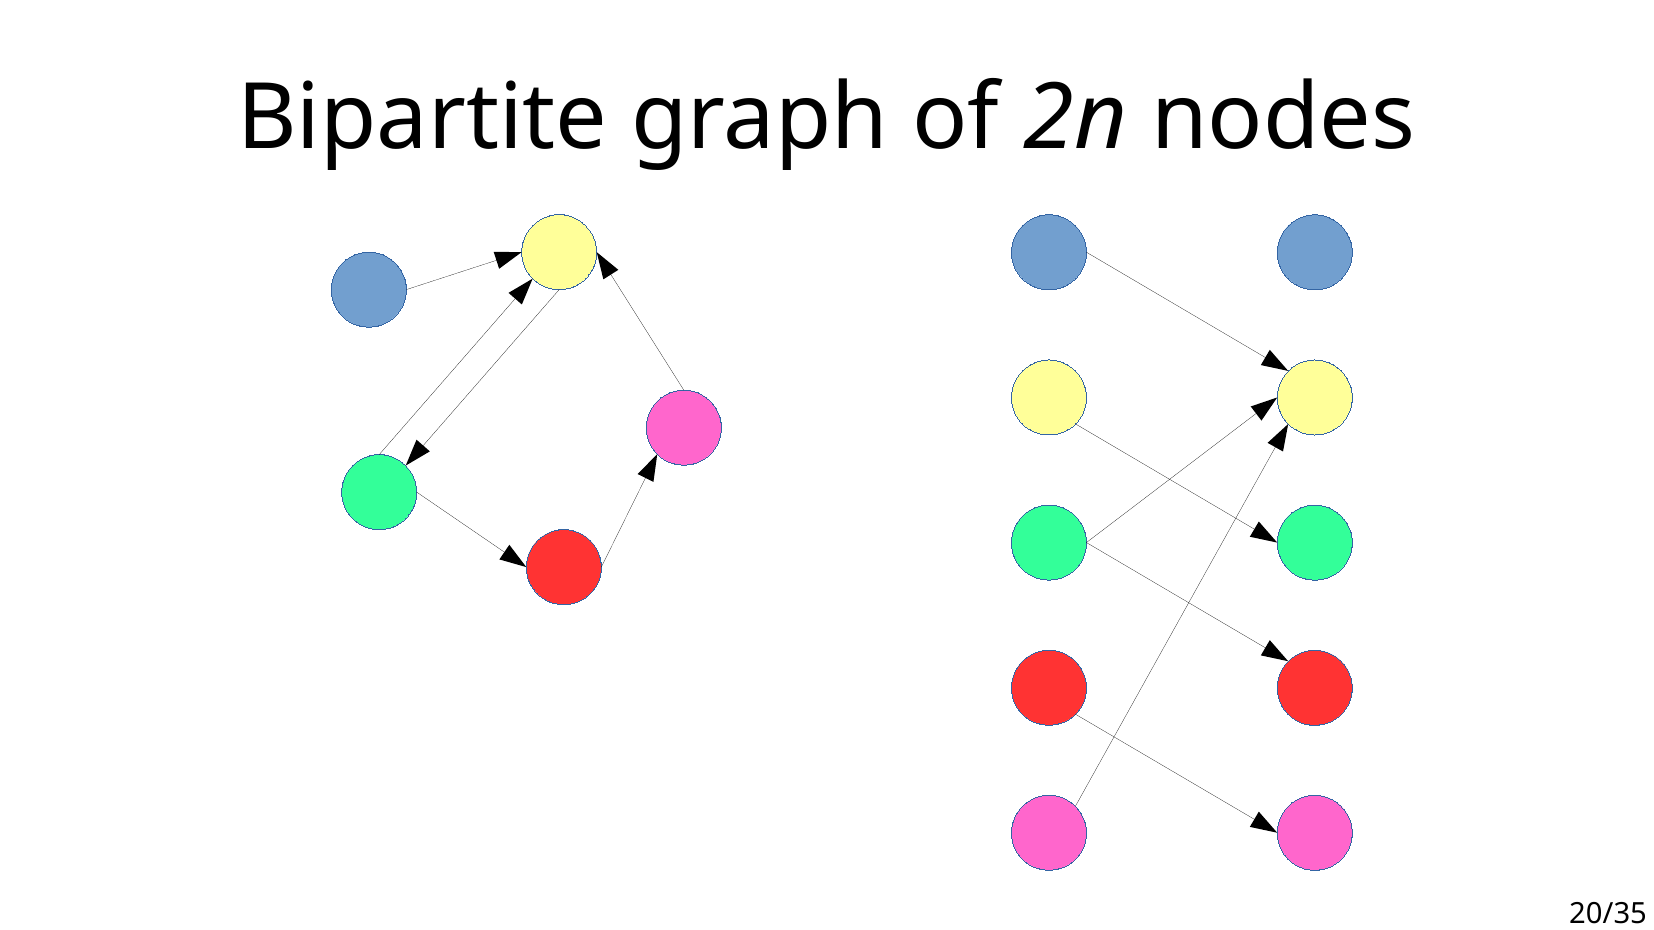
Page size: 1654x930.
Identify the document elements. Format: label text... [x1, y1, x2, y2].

text_box [1277, 795, 1353, 871]
title Bipartite graph of 2n nodes [82, 1, 1571, 225]
text_box [1011, 214, 1087, 290]
text_box [1277, 359, 1353, 436]
text_box [1011, 795, 1087, 871]
text_box [1277, 505, 1353, 581]
text_box [341, 454, 417, 530]
text_box [1011, 505, 1087, 581]
text_box [521, 214, 597, 290]
text_box [646, 390, 722, 466]
text_box [1011, 650, 1087, 726]
text_box [1277, 214, 1353, 290]
text_box [1277, 650, 1353, 726]
text_box [331, 252, 407, 328]
text_box [526, 529, 602, 605]
text_box [1011, 359, 1087, 435]
